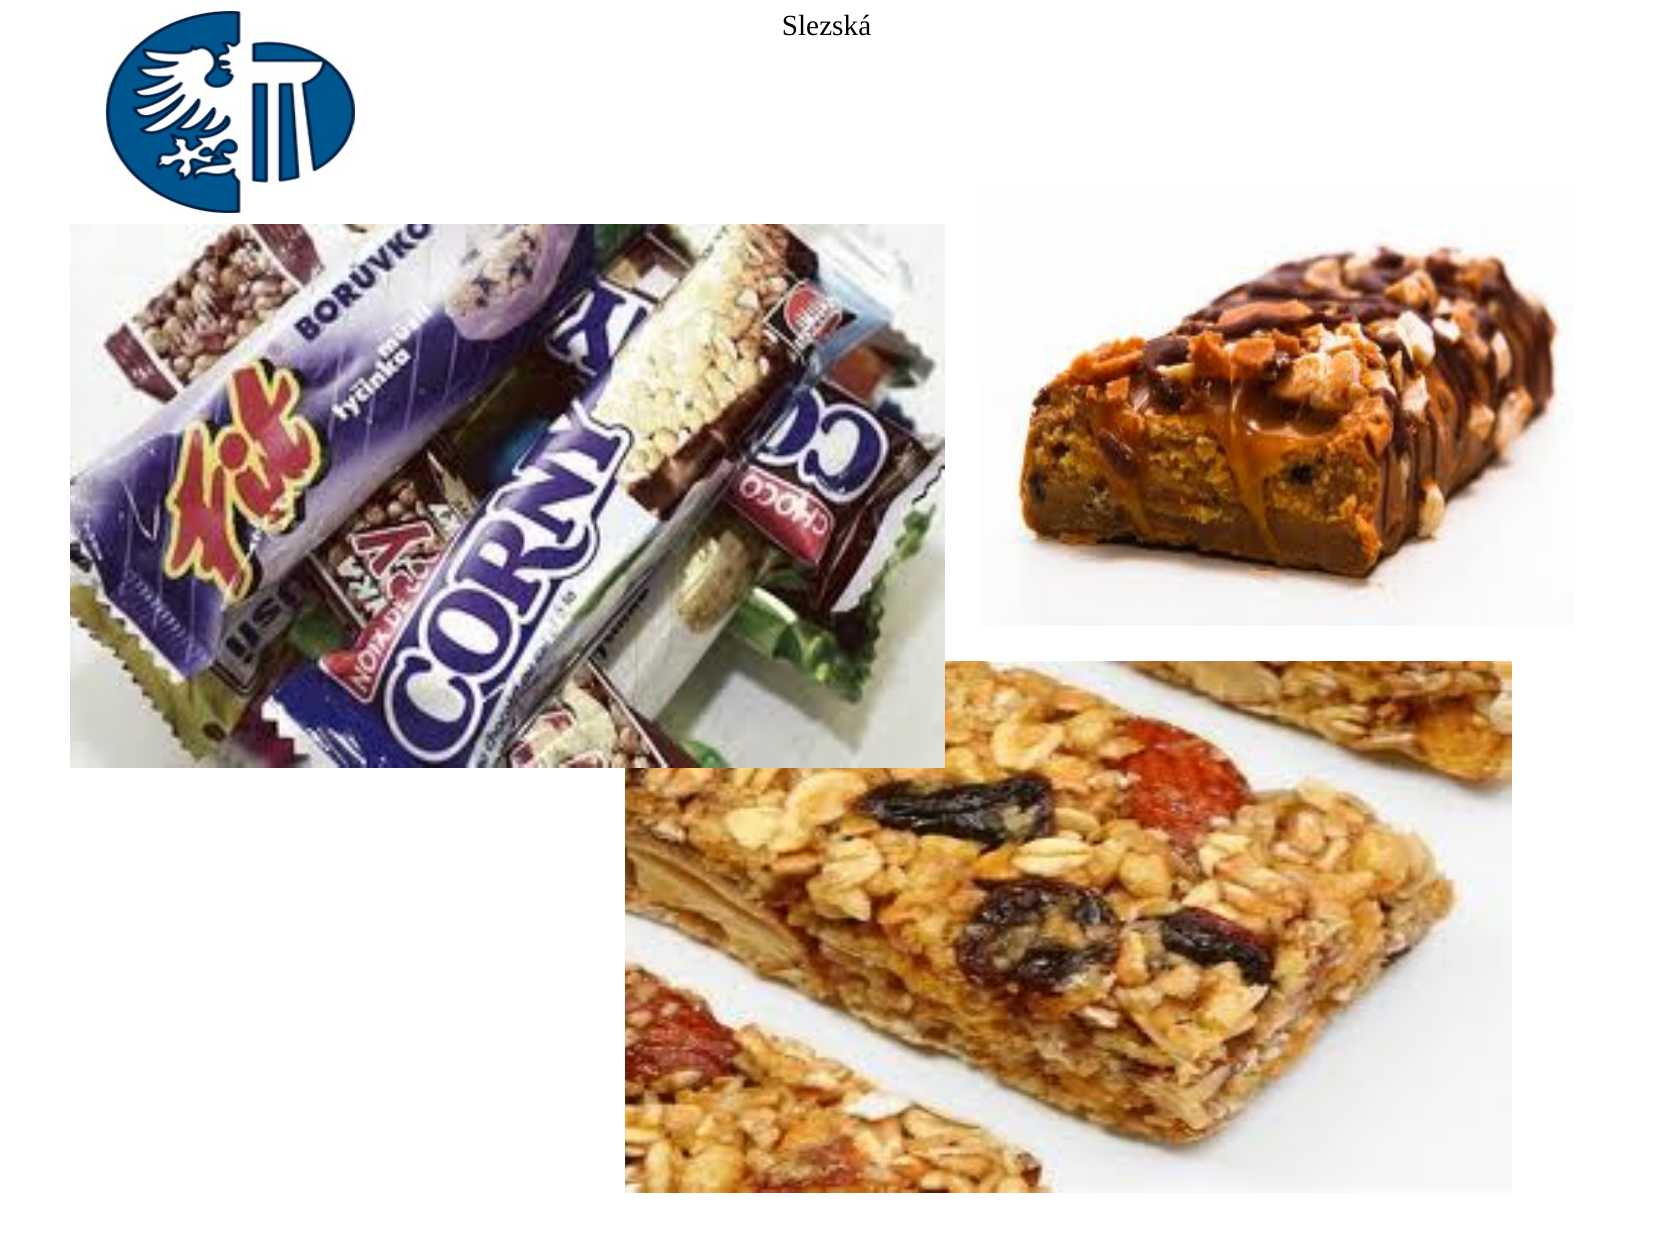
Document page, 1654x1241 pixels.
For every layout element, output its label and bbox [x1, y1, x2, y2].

picture [980, 188, 1574, 626]
picture [70, 224, 1512, 1193]
picture [106, 11, 355, 213]
